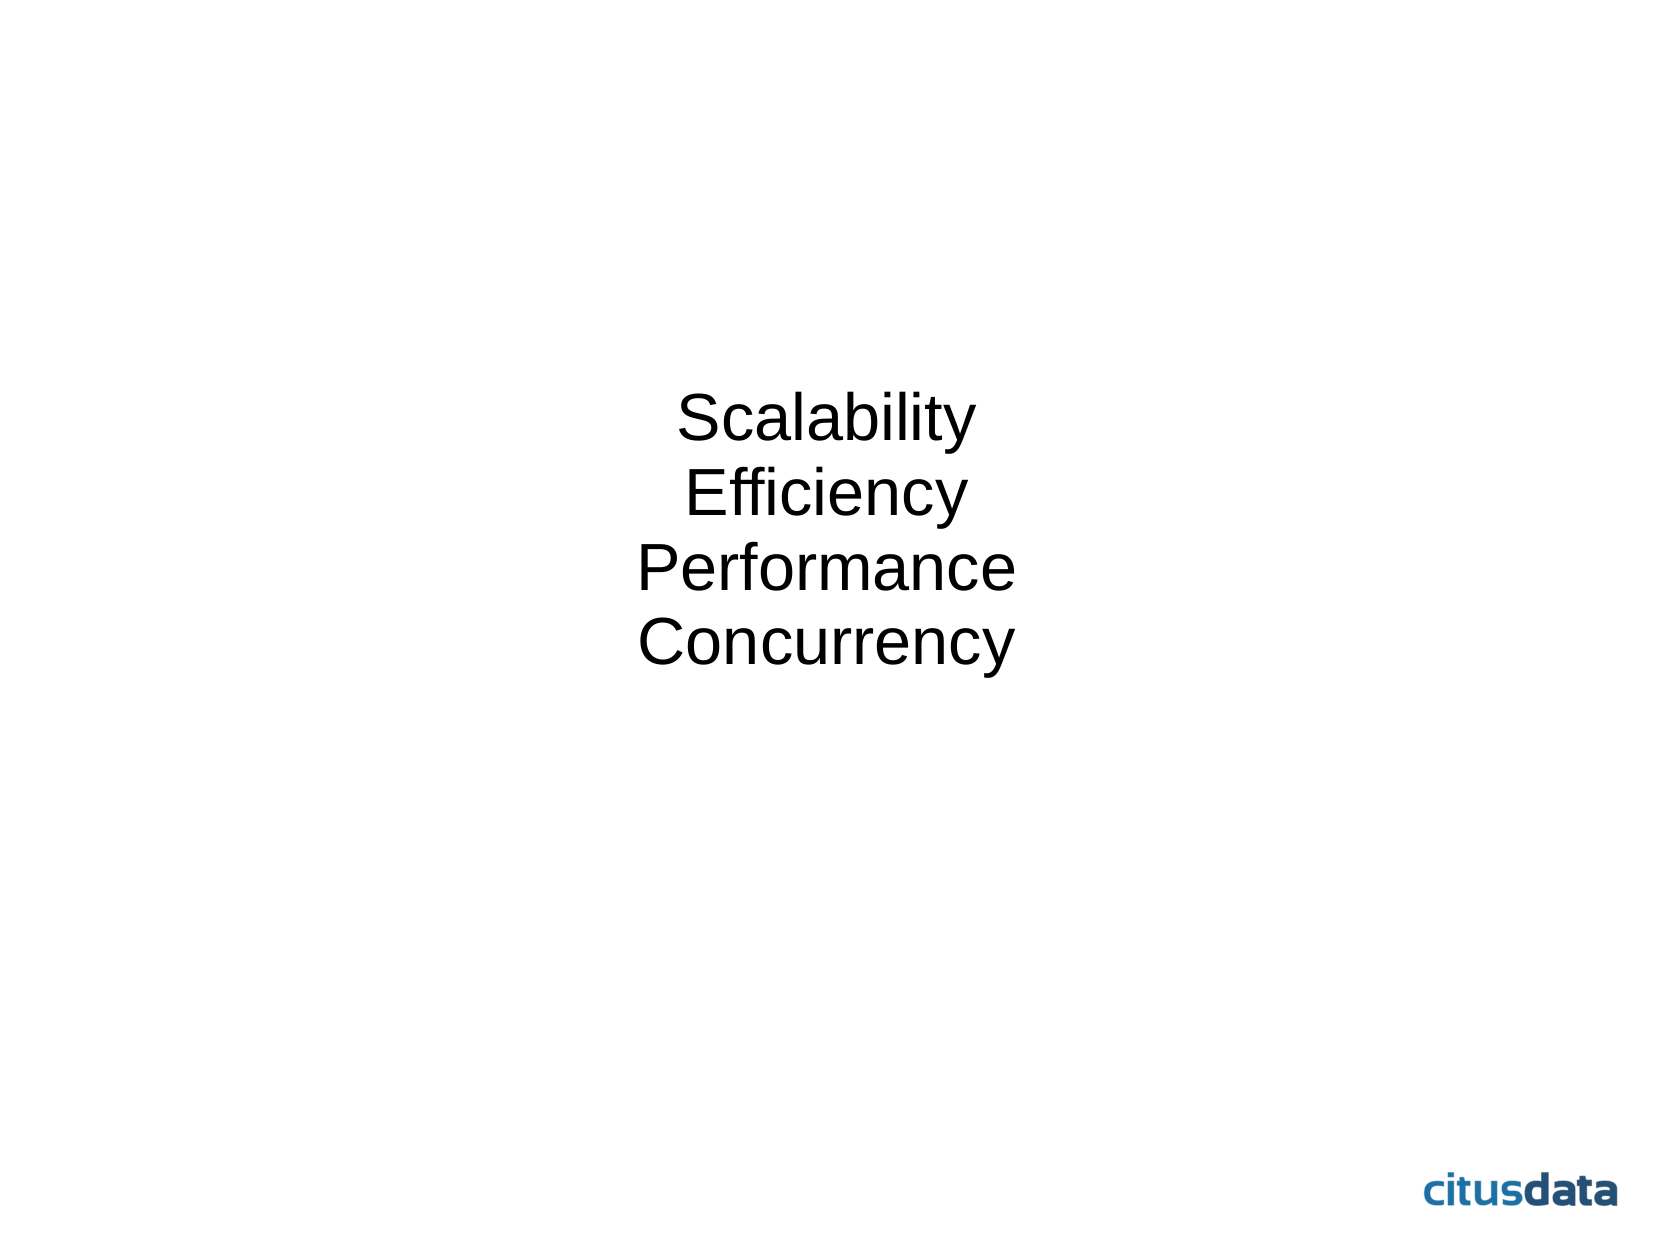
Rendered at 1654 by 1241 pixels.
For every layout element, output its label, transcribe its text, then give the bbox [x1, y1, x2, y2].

subtitle Scalability Efficiency Performance Concurrency [82, 49, 1571, 1010]
picture [1420, 1167, 1622, 1209]
